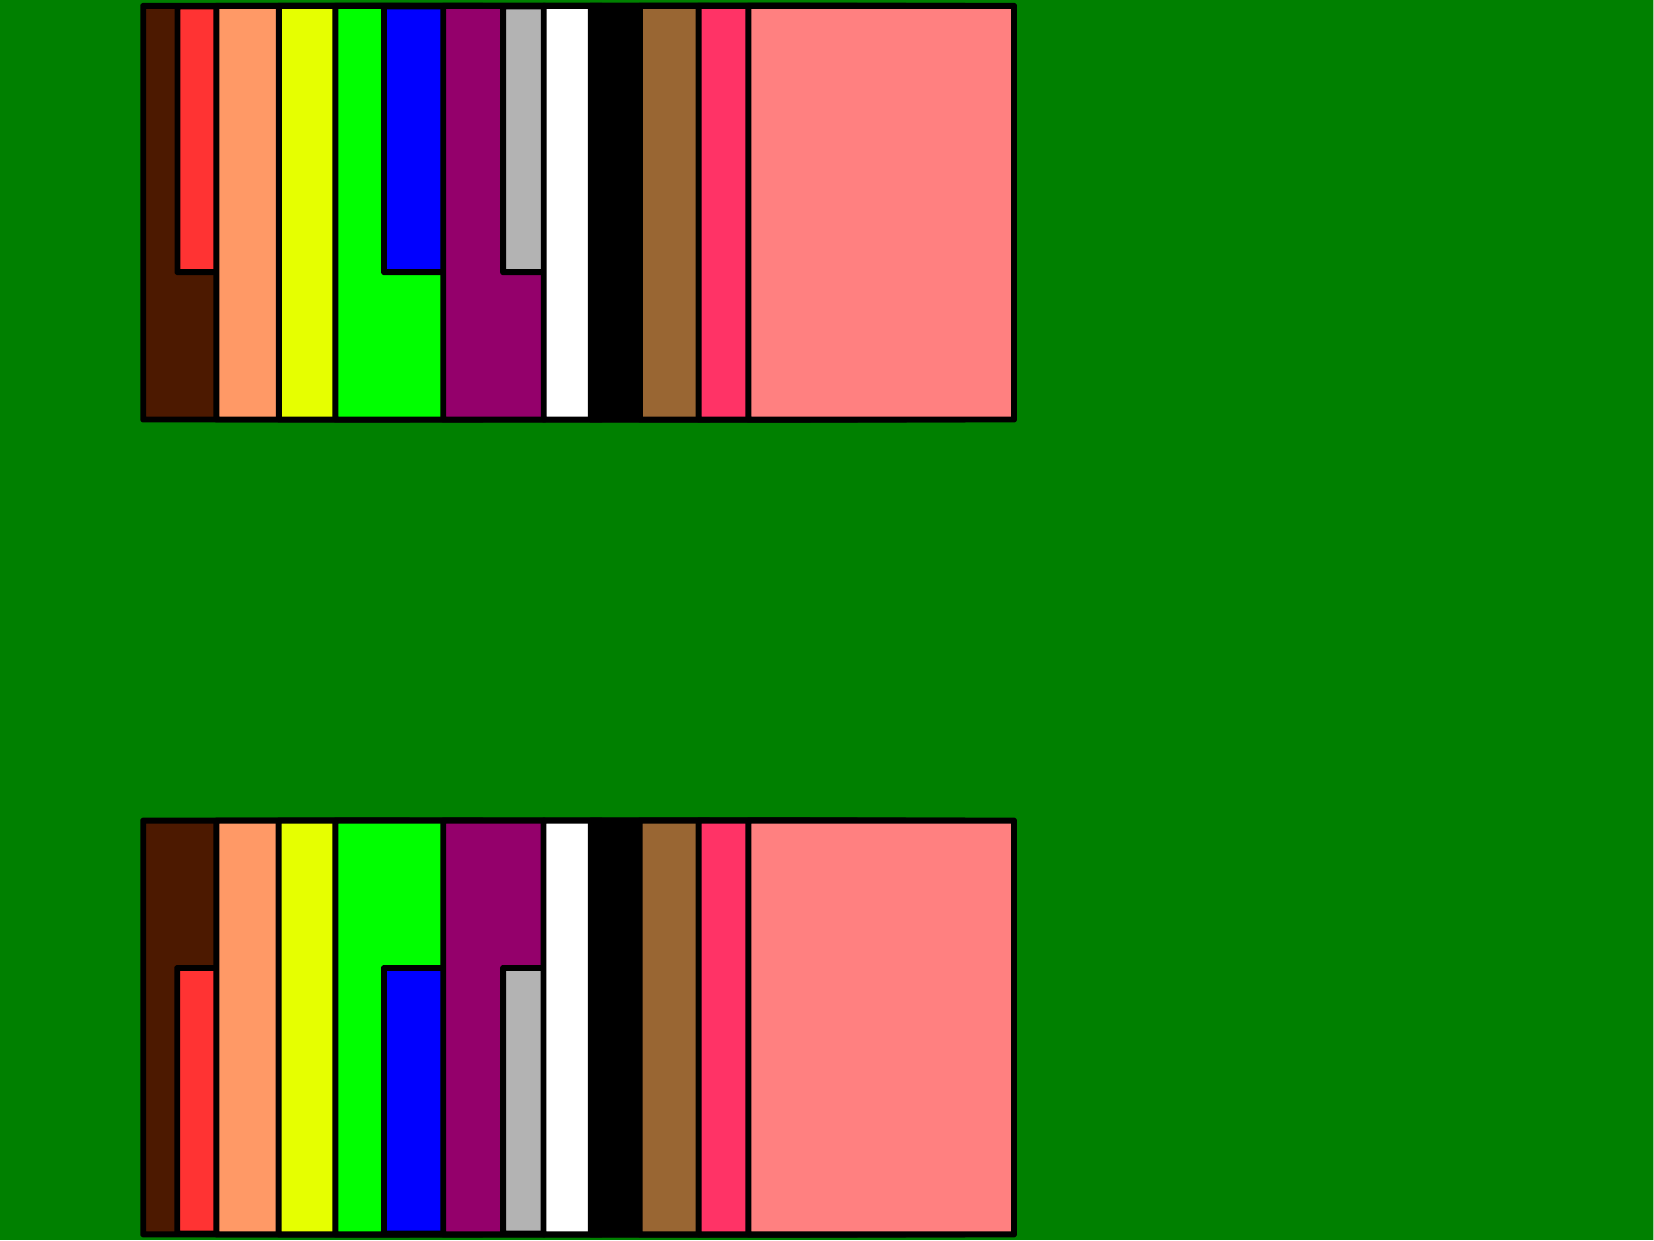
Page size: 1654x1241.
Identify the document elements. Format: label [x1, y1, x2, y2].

text_box [143, 5, 1015, 420]
text_box [143, 820, 1015, 1235]
